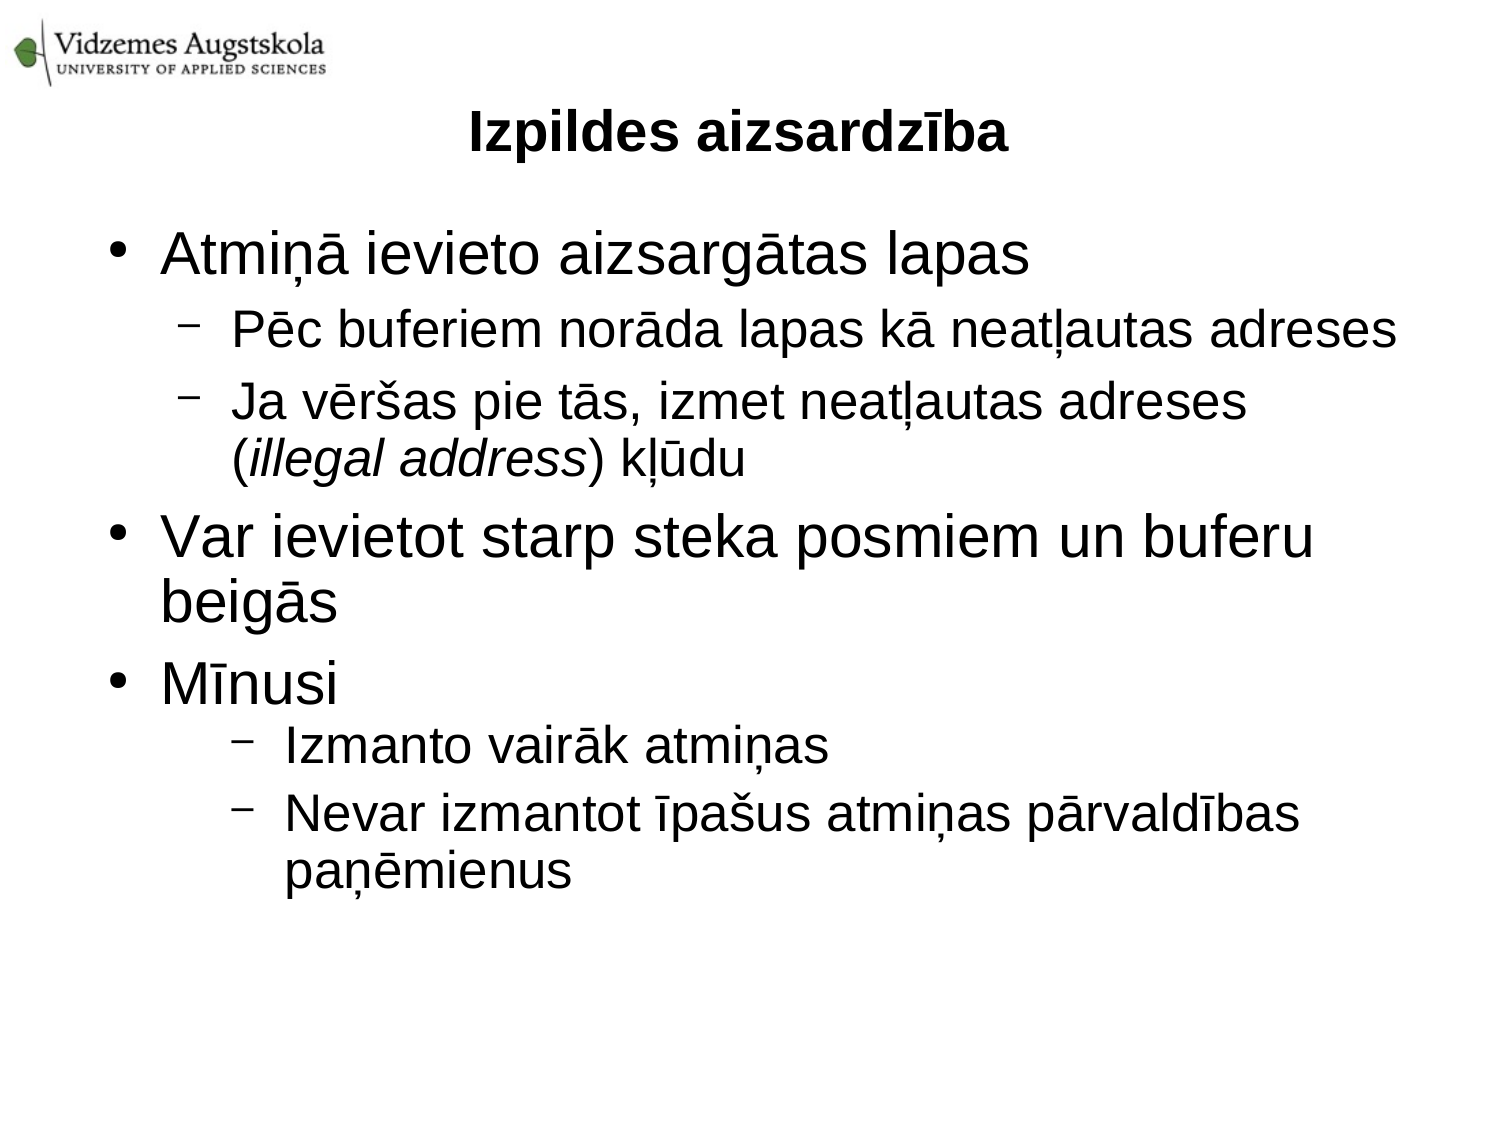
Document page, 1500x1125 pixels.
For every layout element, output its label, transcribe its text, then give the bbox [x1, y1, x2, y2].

list Atmiņā ievieto aizsargātas lapas Pēc buferiem norāda lapas kā neatļautas adreses Ja vēršas pie tās, izmet neatļautas adreses (illegal address) kļūdu Var ievietot starp steka posmiem un buferu beigās Mīnusi Izmanto vairāk atmiņas Nevar izmantot īpašus atmiņas pārvaldības paņēmienus [74, 214, 1424, 1004]
picture [5, 2, 334, 102]
title Izpildes aizsardzība [85, 87, 1372, 177]
